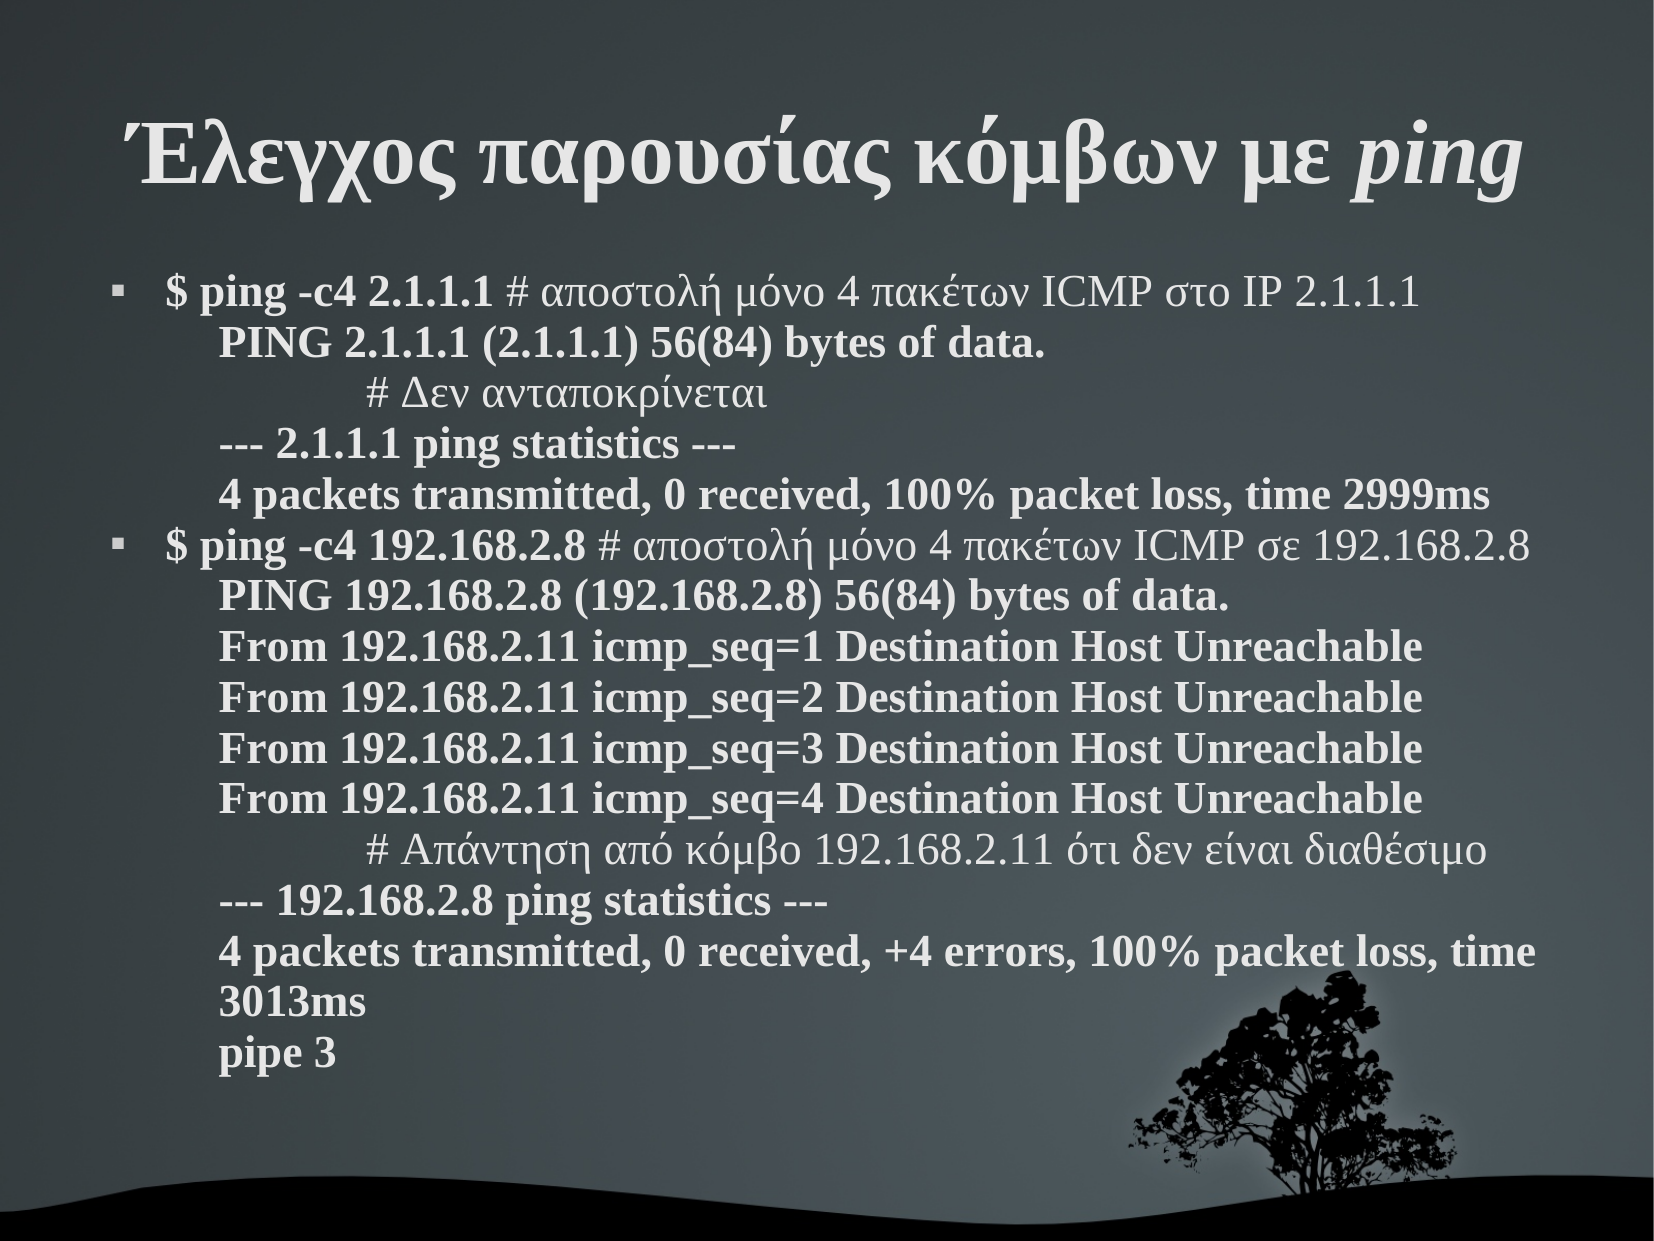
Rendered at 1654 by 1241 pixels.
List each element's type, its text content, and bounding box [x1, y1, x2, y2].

title Έλεγχος παρουσίας κόμβων με ping [82, 49, 1571, 257]
list $ ping -c4 2.1.1.1 # αποστολή μόνο 4 πακέτων ICMP στο IP 2.1.1.1 PING 2.1.1.1 (2.1.1.1) 56(84) bytes of data. # Δεν ανταποκρίνεται --- 2.1.1.1 ping statistics --- 4 packets transmitted, 0 received, 100% packet loss, time 2999ms $ ping -c4 192.168.2.8 # αποστολή μόνο 4 πακέτων ICMP σε 192.168.2.8 PING 192.168.2.8 (192.168.2.8) 56(84) bytes of data. From 192.168.2.11 icmp_seq=1 Destination Host Unreachable From 192.168.2.11 icmp_seq=2 Destination Host Unreachable From 192.168.2.11 icmp_seq=3 Destination Host Unreachable From 192.168.2.11 icmp_seq=4 Destination Host Unreachable # Απάντηση από κόμβο 192.168.2.11 ότι δεν είναι διαθέσιμο --- 192.168.2.8 ping statistics --- 4 packets transmitted, 0 received, +4 errors, 100% packet loss, time 3013ms pipe 3 [76, 265, 1565, 1223]
picture [0, 0, 1654, 1241]
